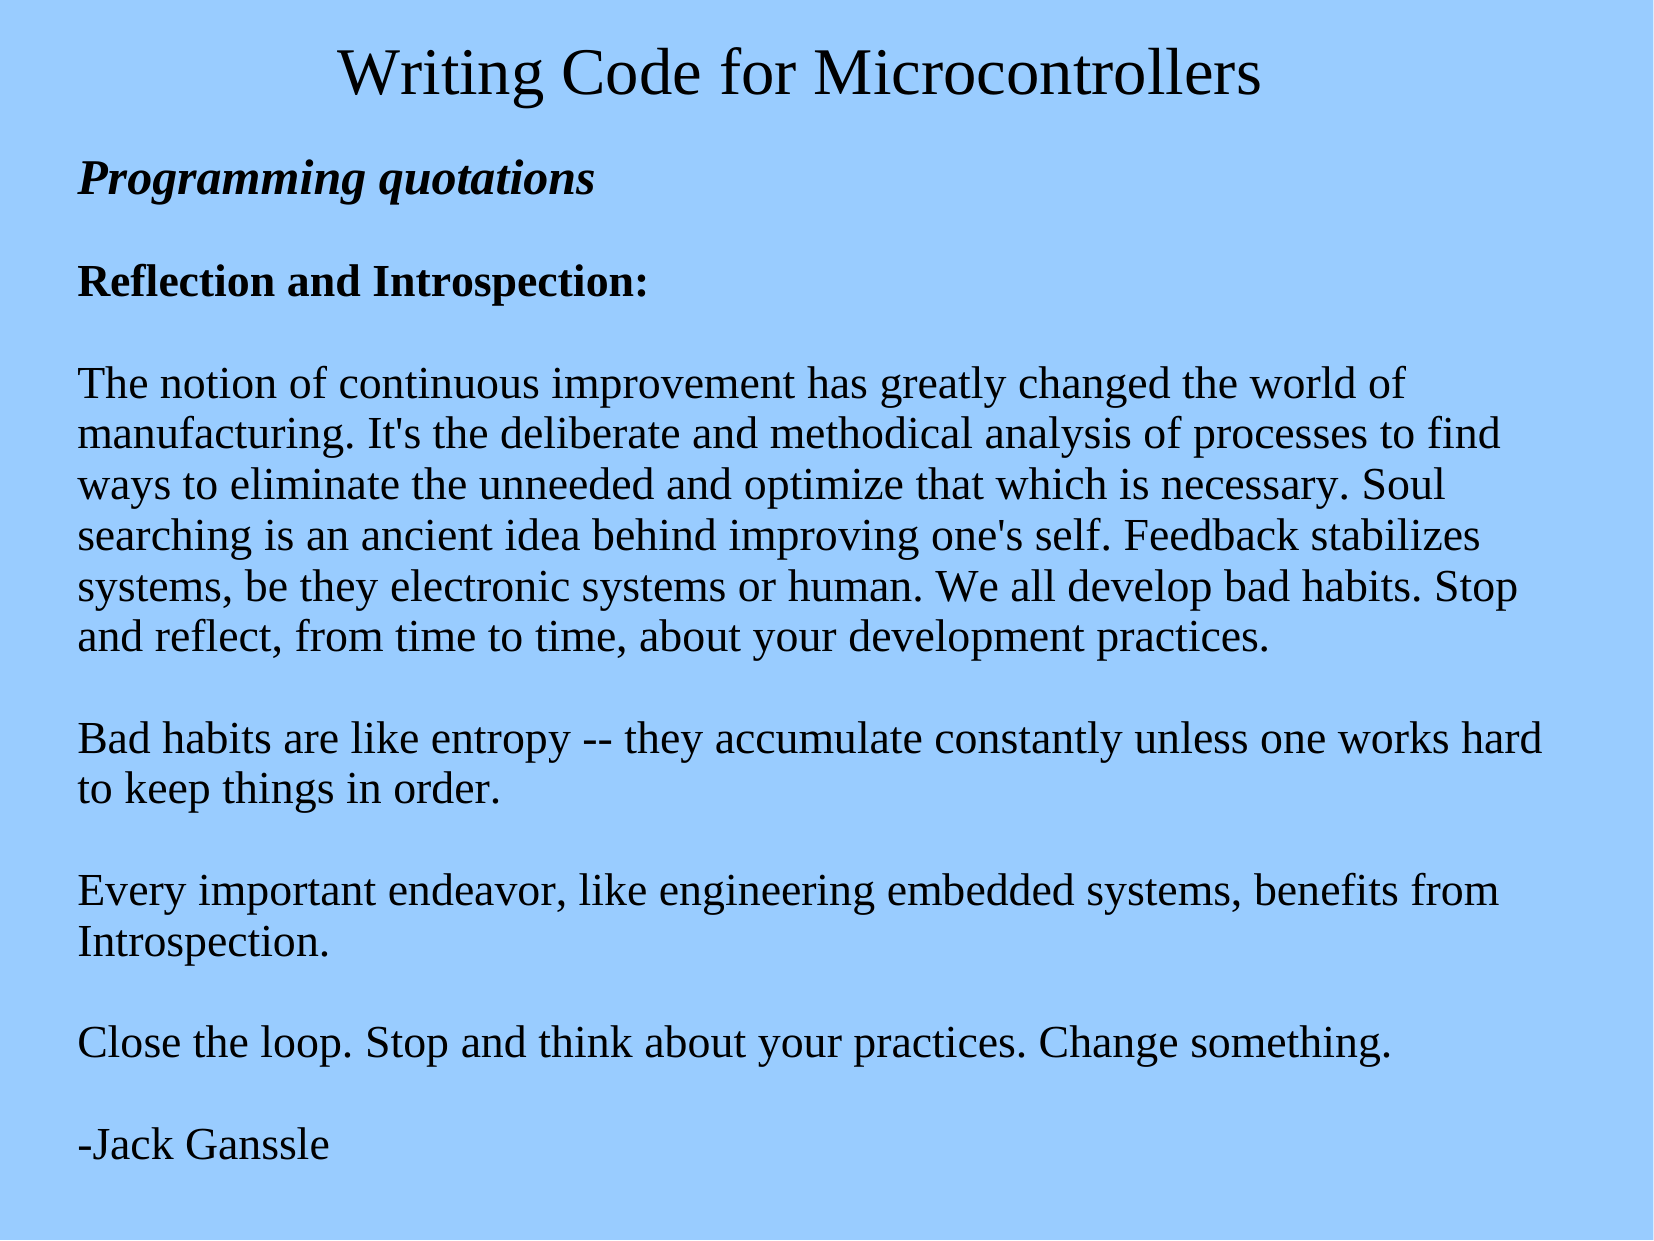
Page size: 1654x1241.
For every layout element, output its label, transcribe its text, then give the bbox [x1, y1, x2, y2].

text_box [977, 533, 1419, 1020]
text_box Programming quotations Reflection and Introspection: The notion of continuous improvement has greatly changed the world of manufacturing. It's the deliberate and methodical analysis of processes to find ways to eliminate the unneeded and optimize that which is necessary. Soul searching is an ancient idea behind improving one's self. Feedback stabilizes systems, be they electronic systems or human. We all develop bad habits. Stop and reflect, from time to time, about your development practices. Bad habits are like entropy -- they accumulate constantly unless one works hard to keep things in order. Every important endeavor, like engineering embedded systems, benefits from Introspection. Close the loop. Stop and think about your practices. Change something. -Jack Ganssle [77, 150, 1610, 1241]
text_box Writing Code for Microcontrollers [337, 35, 1265, 110]
